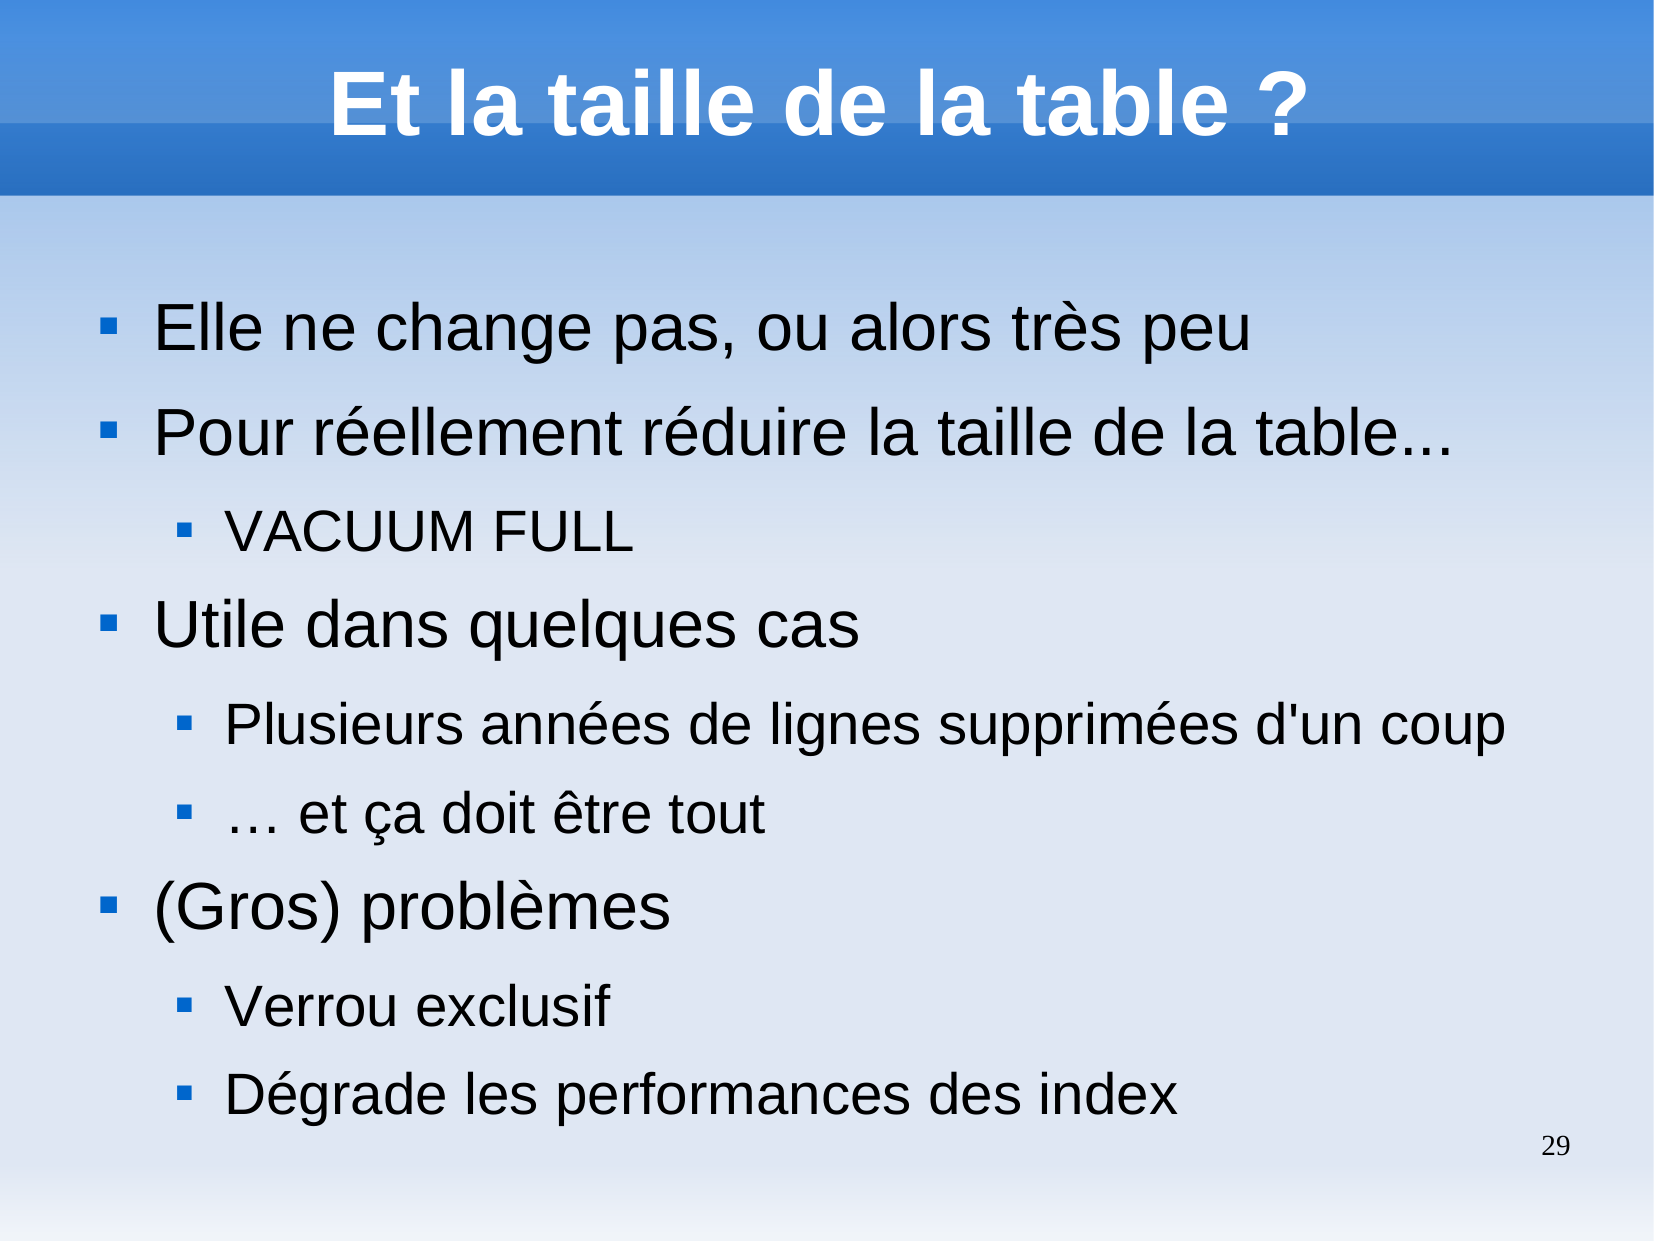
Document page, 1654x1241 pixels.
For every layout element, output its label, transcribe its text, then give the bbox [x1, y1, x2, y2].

title Et la taille de la table ? [76, 7, 1565, 200]
picture [0, 0, 1654, 1241]
list Elle ne change pas, ou alors très peu Pour réellement réduire la taille de la table... VACUUM FULL Utile dans quelques cas Plusieurs années de lignes supprimées d'un coup … et ça doit être tout (Gros) problèmes Verrou exclusif Dégrade les performances des index [82, 290, 1571, 1128]
